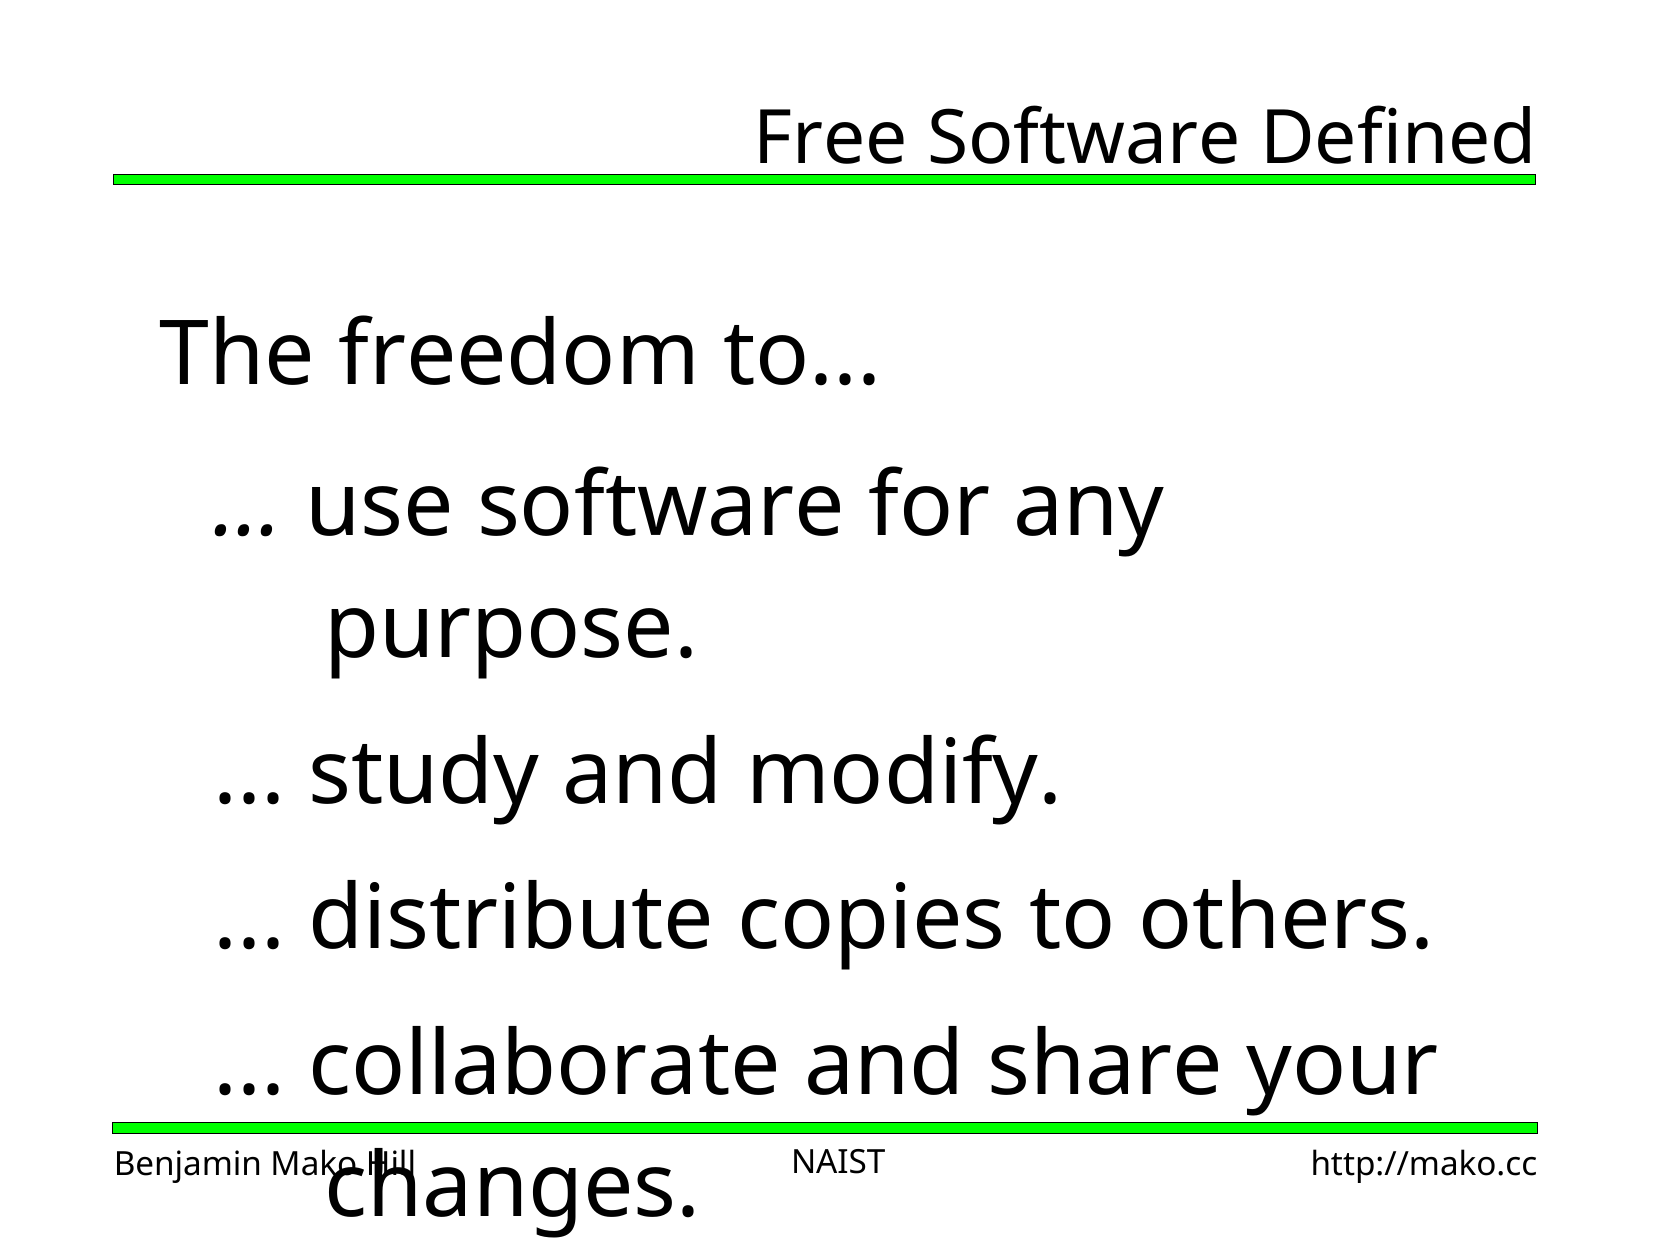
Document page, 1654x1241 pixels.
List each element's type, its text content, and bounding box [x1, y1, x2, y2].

title Free Software Defined [125, 70, 1538, 198]
list The freedom to... ... use software for any purpose. ... study and modify. ... distribute copies to others. ... collaborate and share your changes. [141, 288, 1538, 1126]
